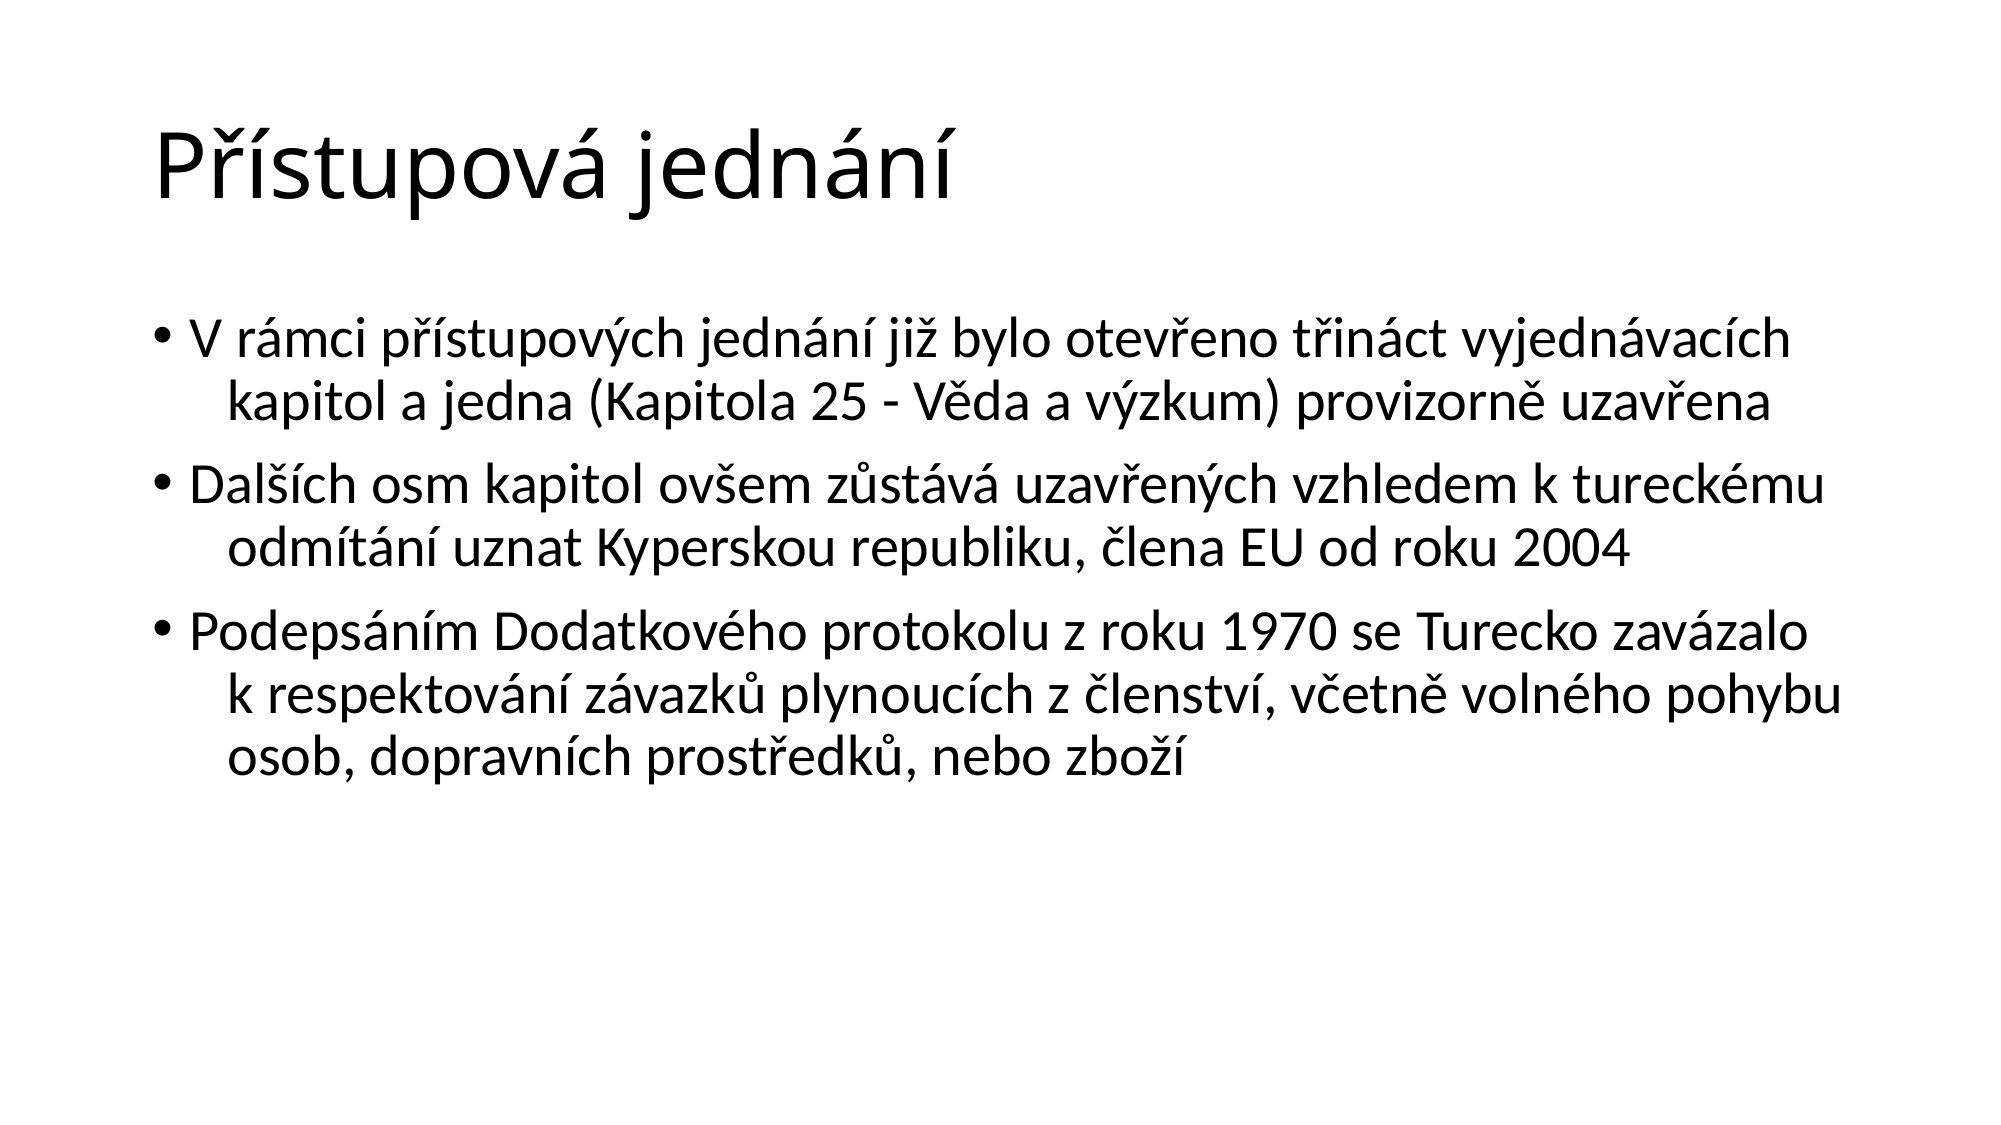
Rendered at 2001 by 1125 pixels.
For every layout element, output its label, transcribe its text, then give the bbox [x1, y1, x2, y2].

list V rámci přístupových jednání již bylo otevřeno třináct vyjednávacích kapitol a jedna (Kapitola 25 - Věda a výzkum) provizorně uzavřena Dalších osm kapitol ovšem zůstává uzavřených vzhledem k tureckému odmítání uznat Kyperskou republiku, člena EU od roku 2004 Podepsáním Dodatkového protokolu z roku 1970 se Turecko zavázalo k respektování závazků plynoucích z členství, včetně volného pohybu osob, dopravních prostředků, nebo zboží [137, 299, 1863, 1014]
title Přístupová jednání [137, 59, 1863, 278]
